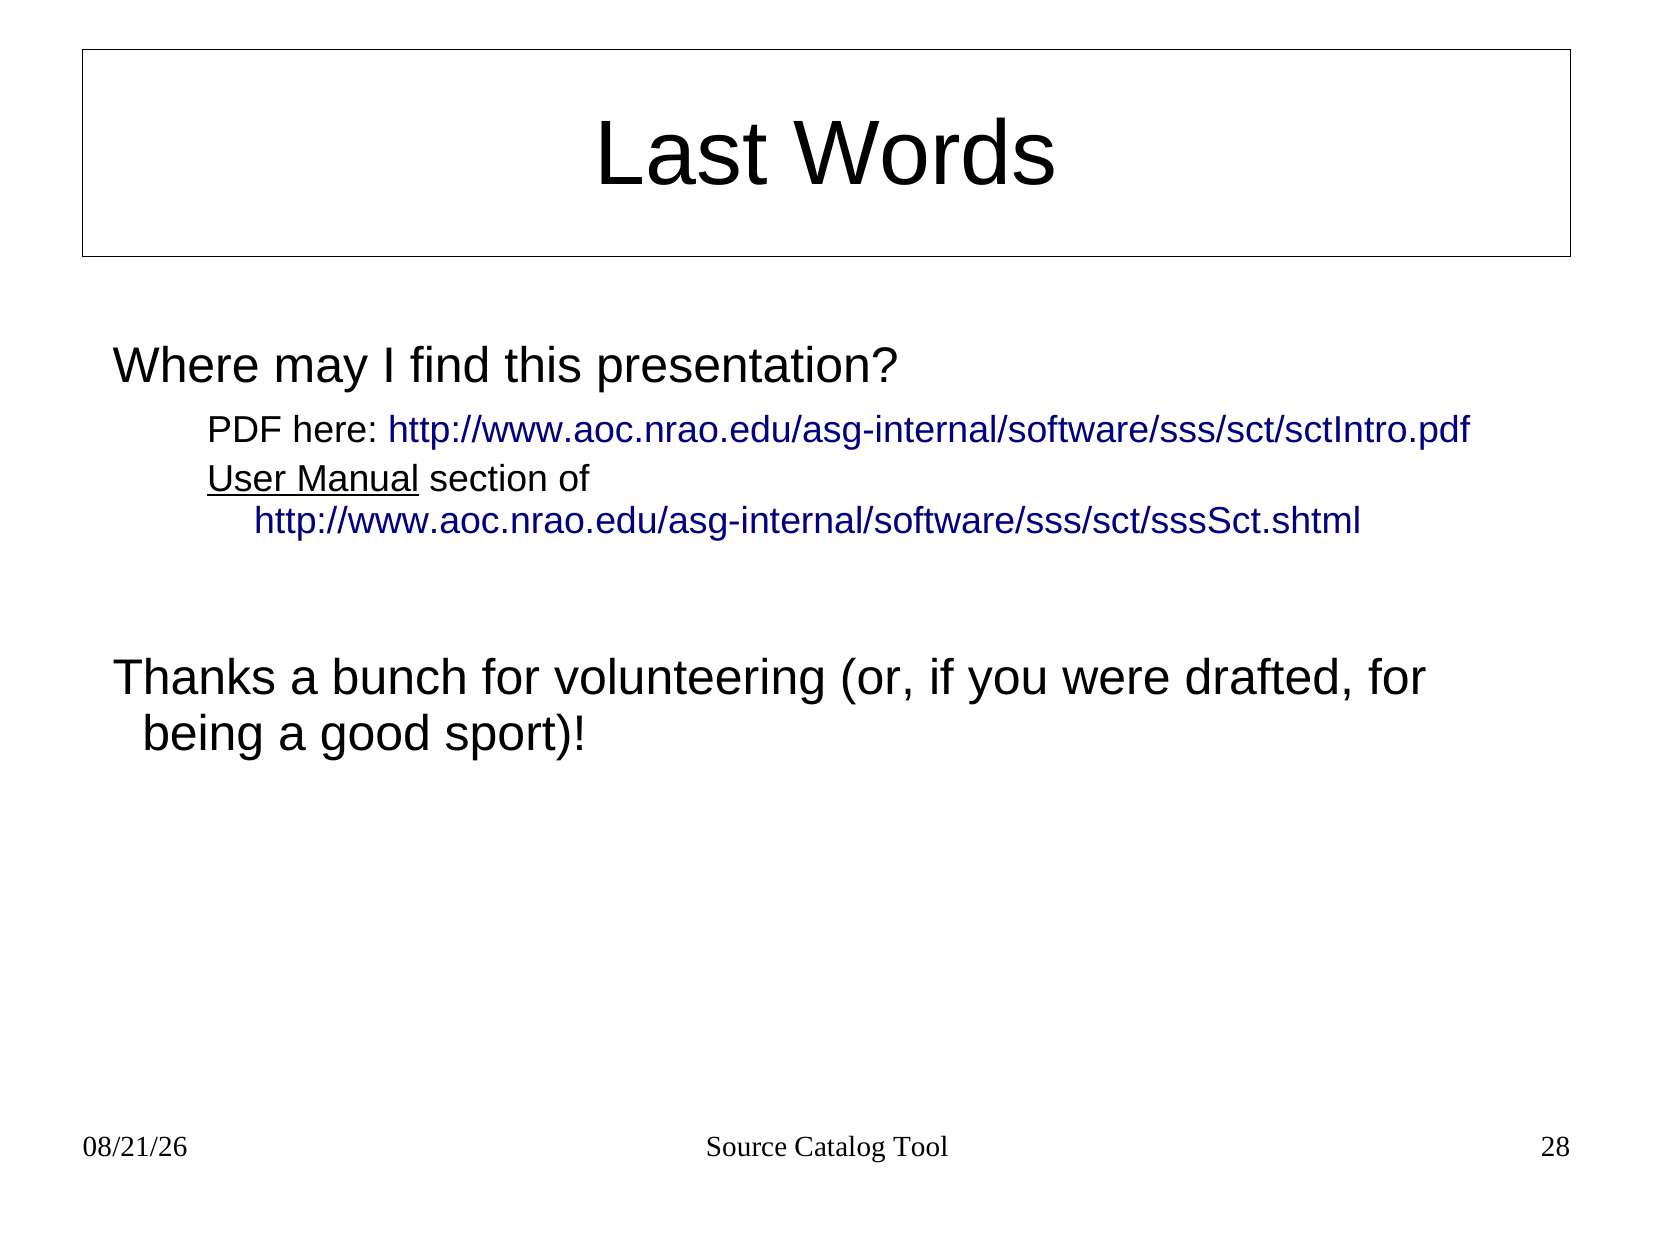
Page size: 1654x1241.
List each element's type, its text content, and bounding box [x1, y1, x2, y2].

title Last Words [82, 49, 1571, 257]
list Where may I find this presentation? PDF here: http://www.aoc.nrao.edu/asg-internal/software/sss/sct/sctIntro.pdf User Manual section of http://www.aoc.nrao.edu/asg-internal/software/sss/sct/sssSct.shtml Thanks a bunch for volunteering (or, if you were drafted, for being a good sport)! [112, 337, 1538, 1109]
